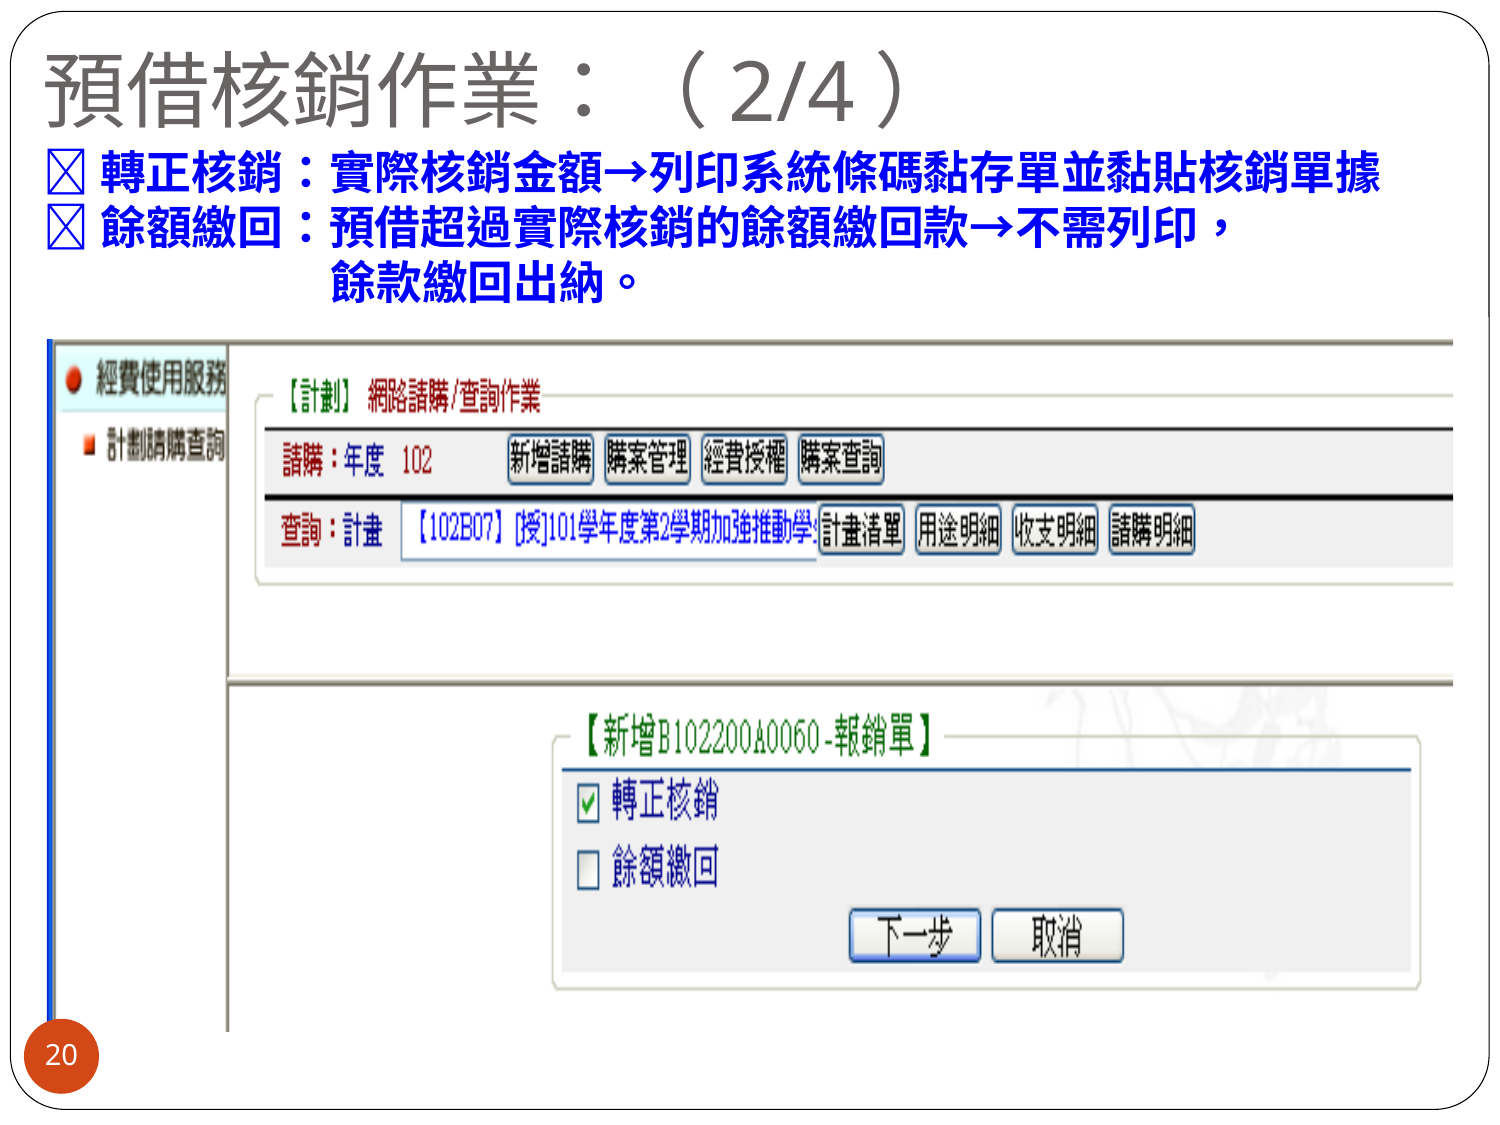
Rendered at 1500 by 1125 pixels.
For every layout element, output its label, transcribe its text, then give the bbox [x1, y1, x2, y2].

text_box 預借核銷作業：（2/4） [165, 110, 193, 119]
text_box 預借核銷作業：（2/4） [165, 96, 193, 105]
text_box 預借核銷作業：（2/4） [35, 23, 997, 128]
picture [46, 340, 1454, 1032]
text_box 轉正核銷：實際核銷金額→列印系統條碼黏存單並黏貼核銷單據 餘額繳回：預借超過實際核銷的餘額繳回款→不需列印， 餘款繳回出納。 [35, 128, 1477, 340]
text_box [23, 1018, 99, 1094]
